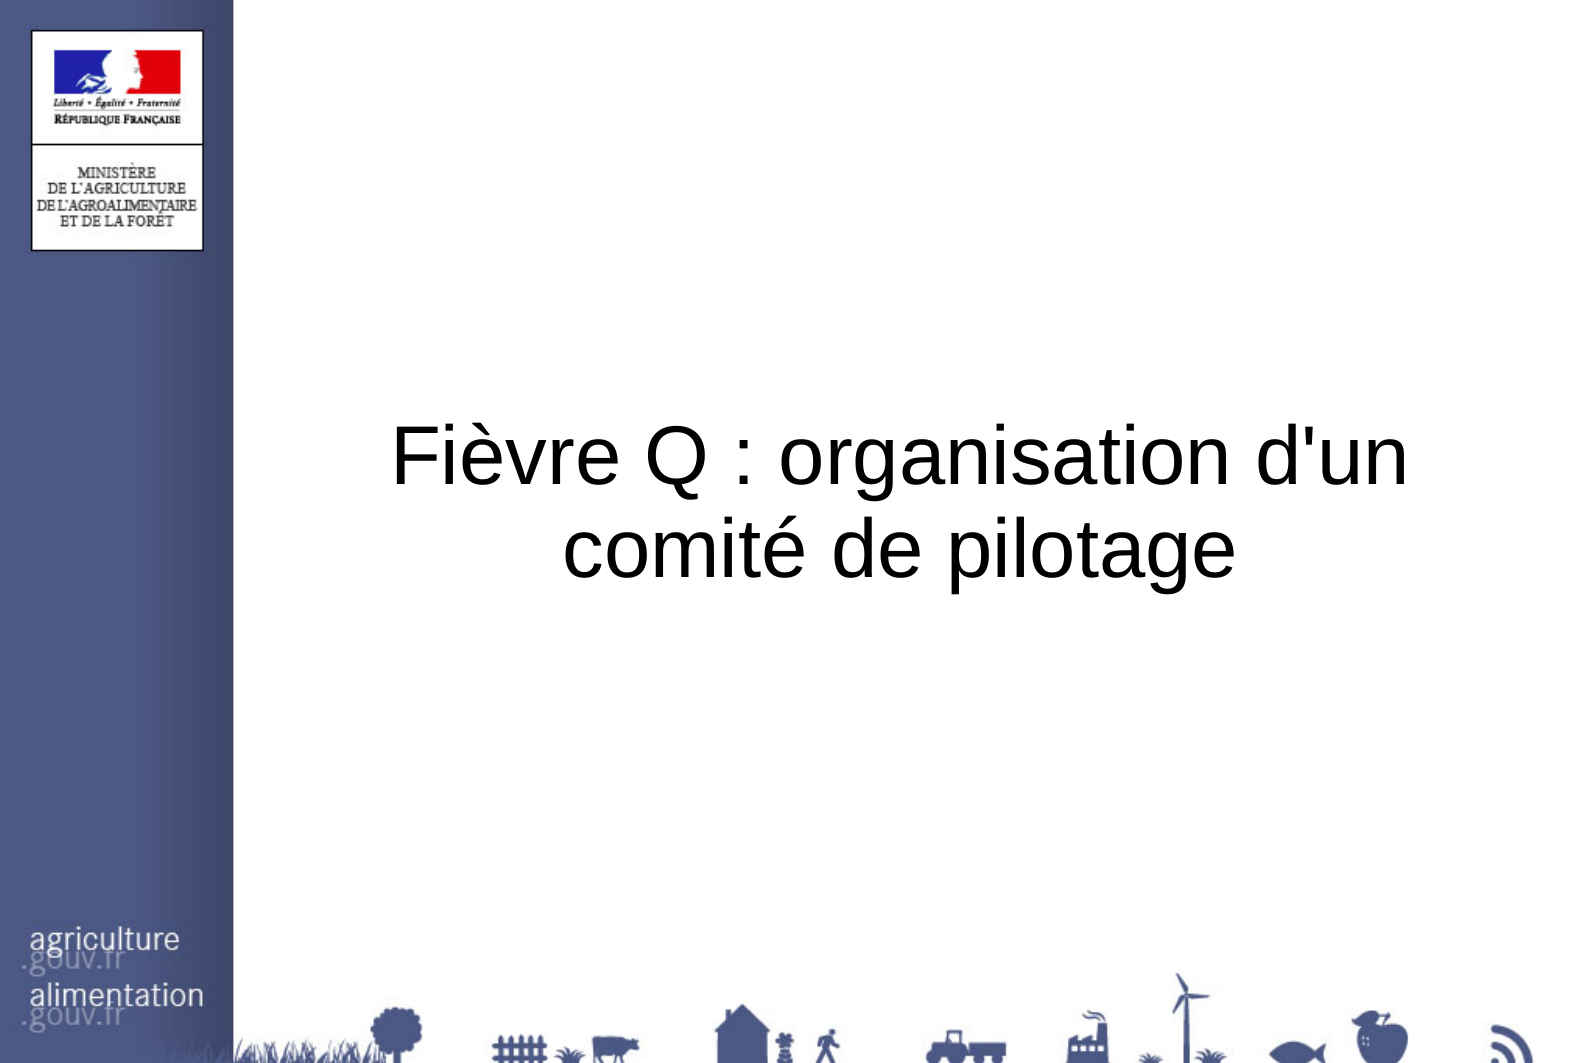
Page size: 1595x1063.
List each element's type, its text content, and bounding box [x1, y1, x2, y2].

subtitle Fièvre Q : organisation d'un comité de pilotage [265, 29, 1536, 975]
picture [0, 0, 1595, 1063]
